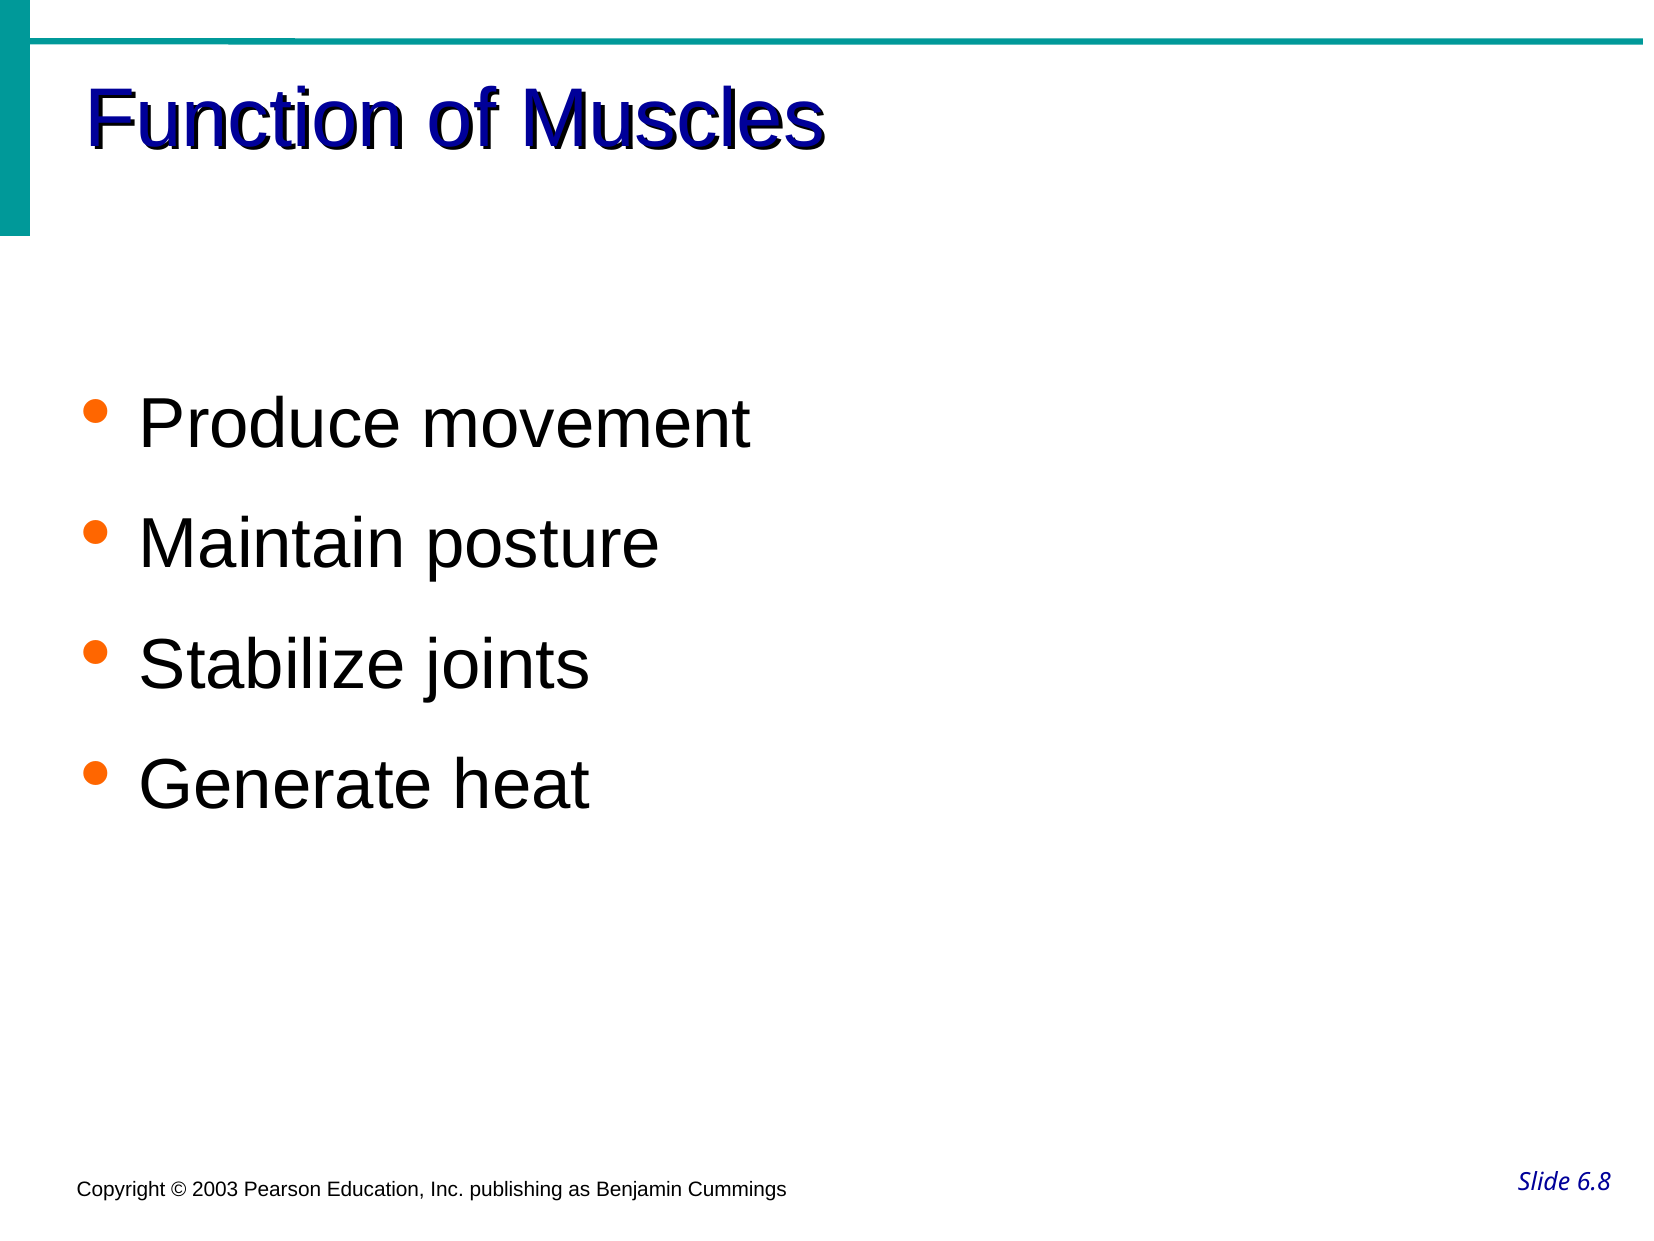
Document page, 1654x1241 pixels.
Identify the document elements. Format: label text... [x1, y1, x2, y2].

title Slide 6.8 [1391, 1157, 1626, 1213]
text_box Produce movement Maintain posture Stabilize joints Generate heat [68, 378, 1571, 833]
list Function of Muscles [68, 55, 1585, 183]
text_box [0, 0, 28, 235]
text_box Copyright © 2003 Pearson Education, Inc. publishing as Benjamin Cummings [61, 1168, 802, 1209]
